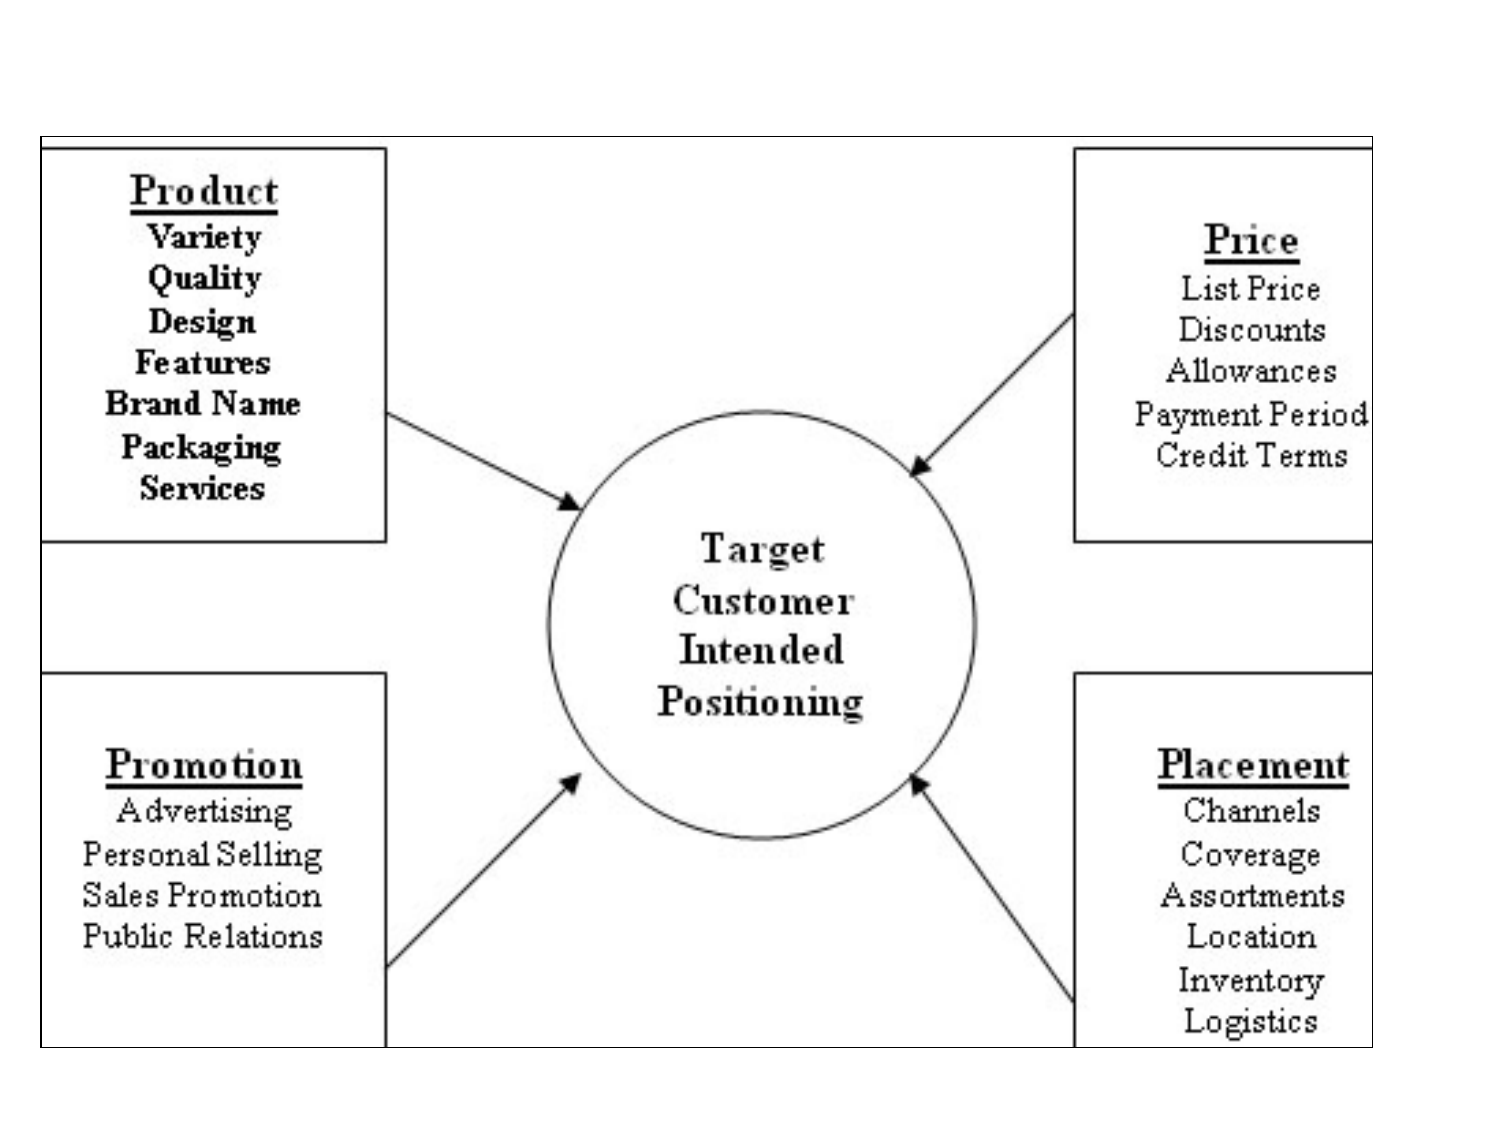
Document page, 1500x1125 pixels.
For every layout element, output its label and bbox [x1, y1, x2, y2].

picture [41, 137, 1372, 1047]
